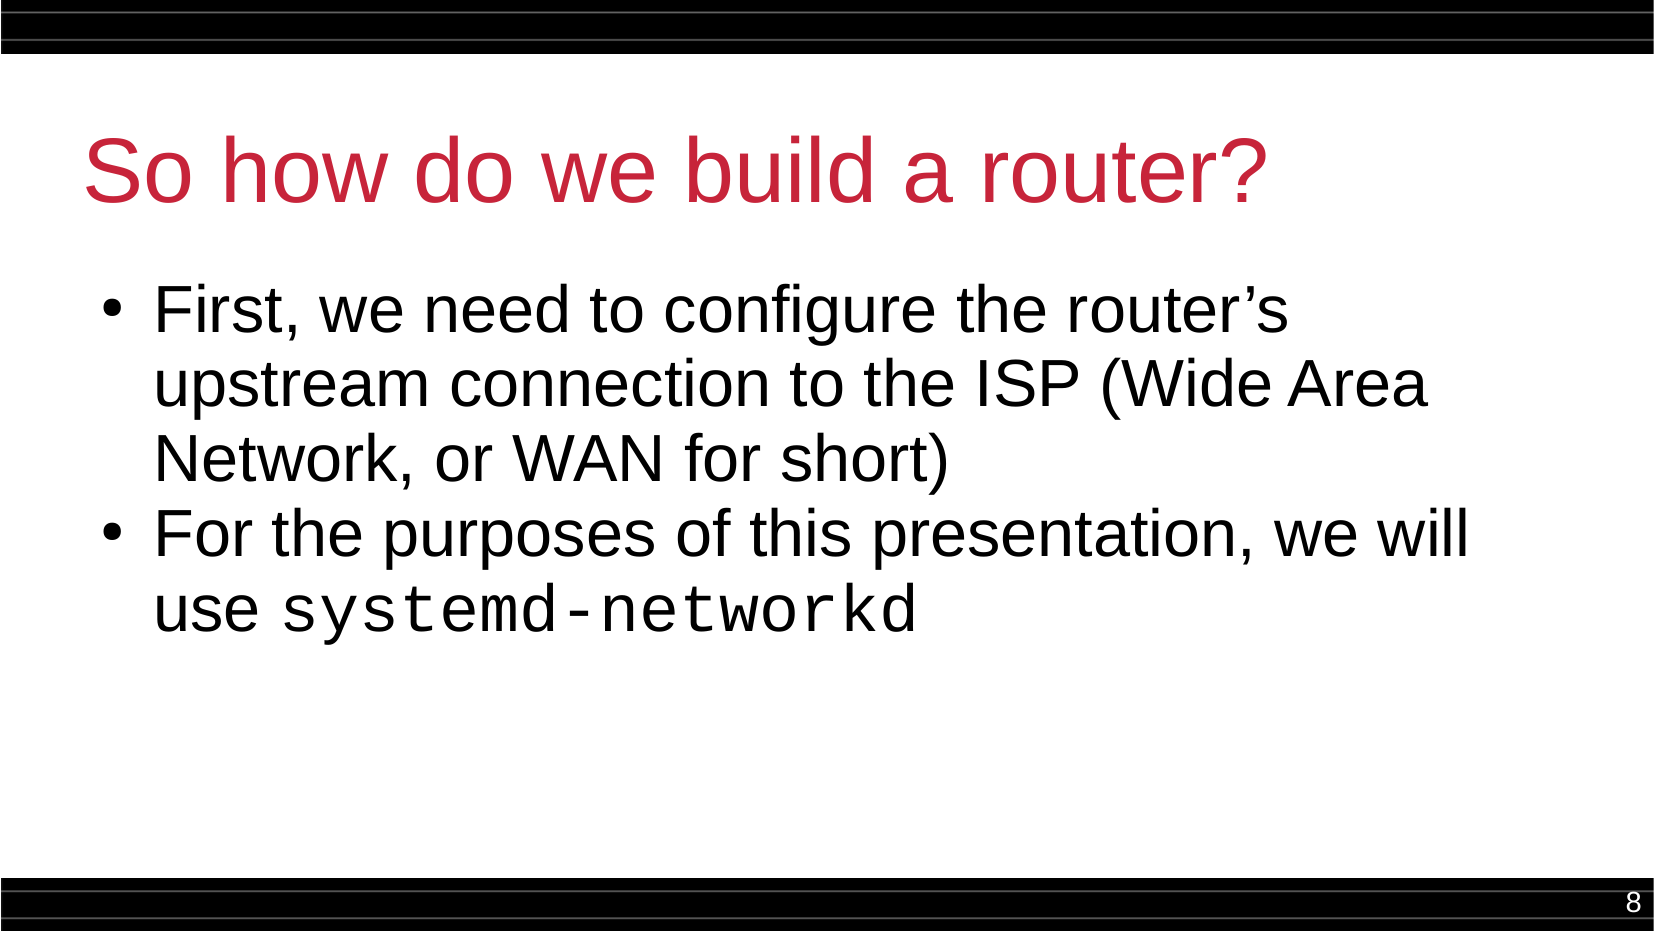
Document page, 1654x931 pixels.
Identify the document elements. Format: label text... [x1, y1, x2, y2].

picture [1, 0, 1654, 54]
list First, we need to configure the router’s upstream connection to the ISP (Wide Area Network, or WAN for short) For the purposes of this presentation, we will use systemd-networkd [82, 271, 1571, 851]
title So how do we build a router? [82, 92, 1571, 249]
picture [1, 878, 1654, 931]
